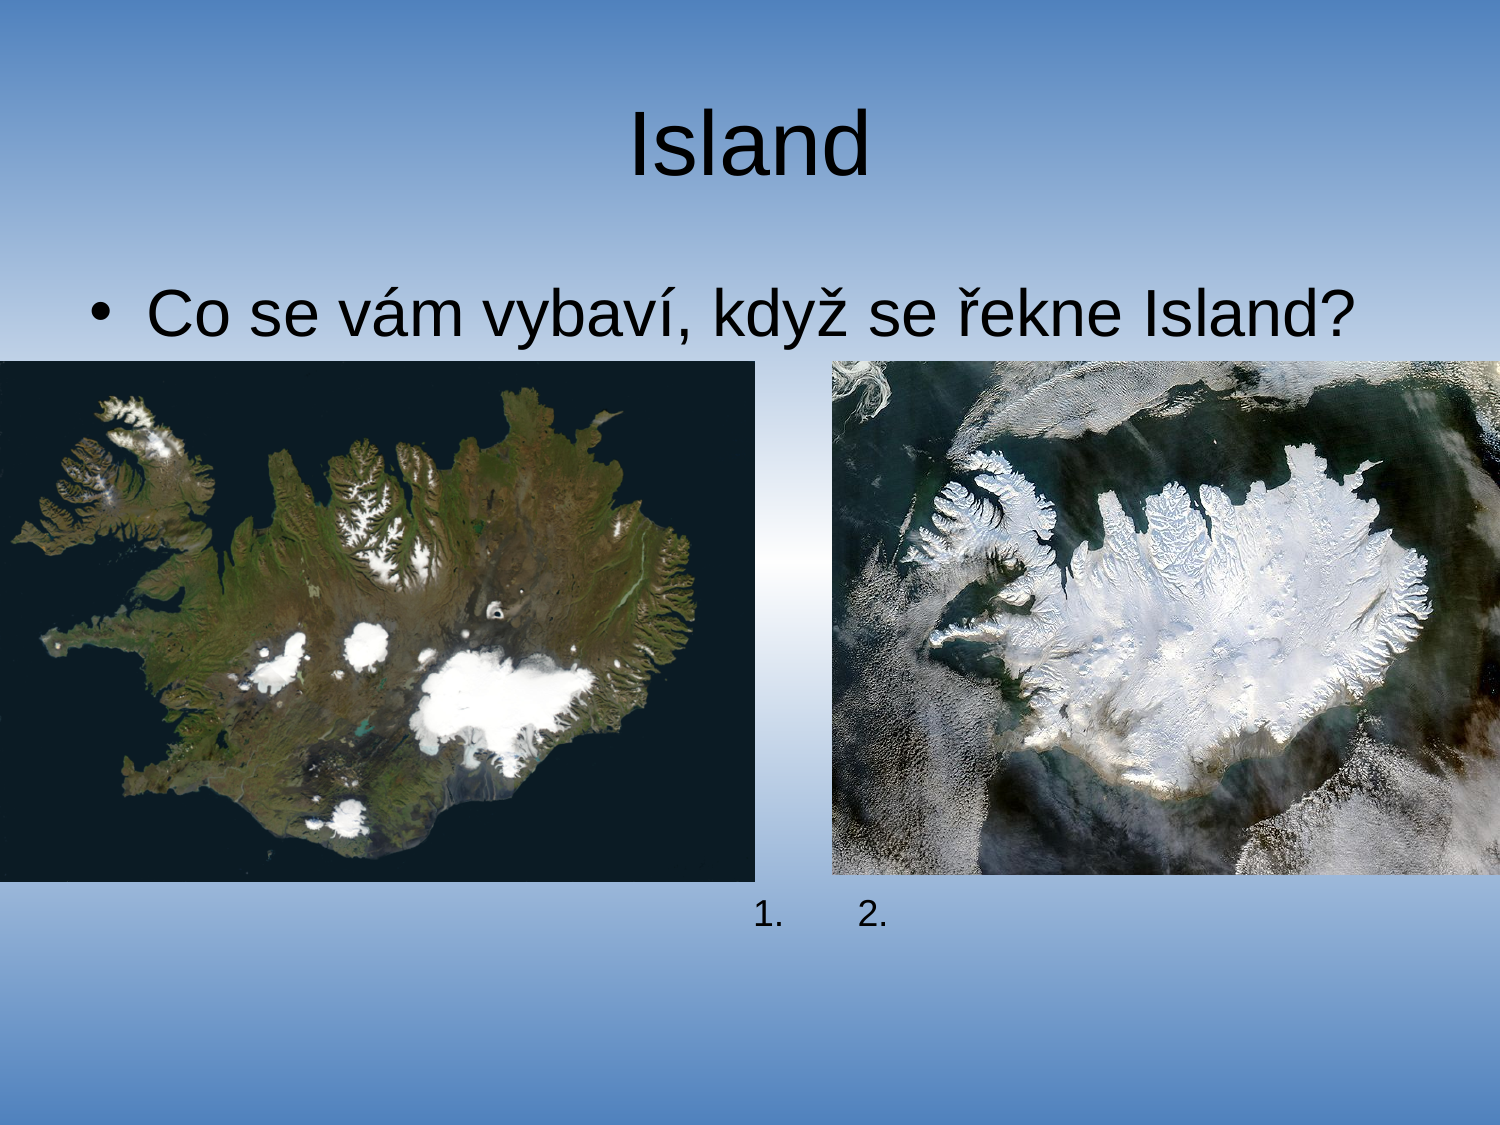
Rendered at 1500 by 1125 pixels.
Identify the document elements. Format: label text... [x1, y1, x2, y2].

picture [832, 361, 1500, 876]
picture [0, 361, 755, 882]
title Island [75, 45, 1426, 233]
list Co se vám vybaví, když se řekne Island? [75, 262, 1426, 1006]
text_box 1. 2. [738, 881, 916, 942]
